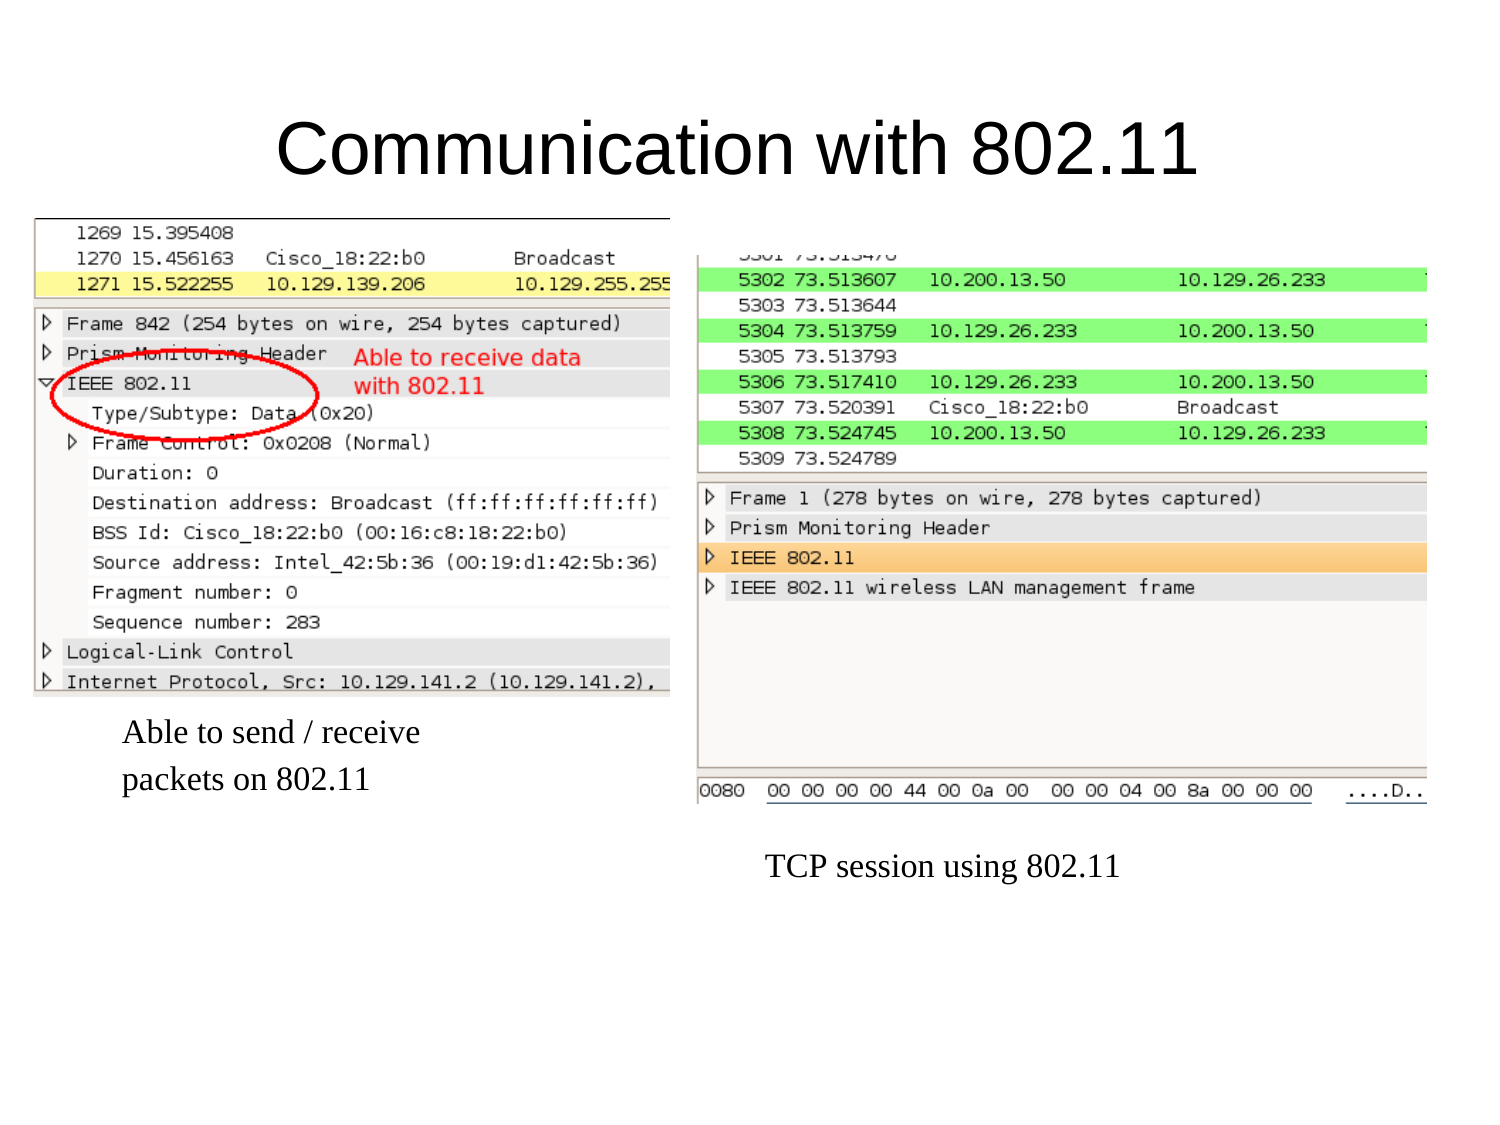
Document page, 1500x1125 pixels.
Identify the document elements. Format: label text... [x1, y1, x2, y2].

text_box Able to send / receive packets on 802.11 [107, 696, 617, 812]
title Communication with 802.11 [74, 51, 1425, 227]
picture [696, 255, 1427, 804]
text_box TCP session using 802.11 [749, 830, 1474, 895]
picture [33, 218, 670, 697]
